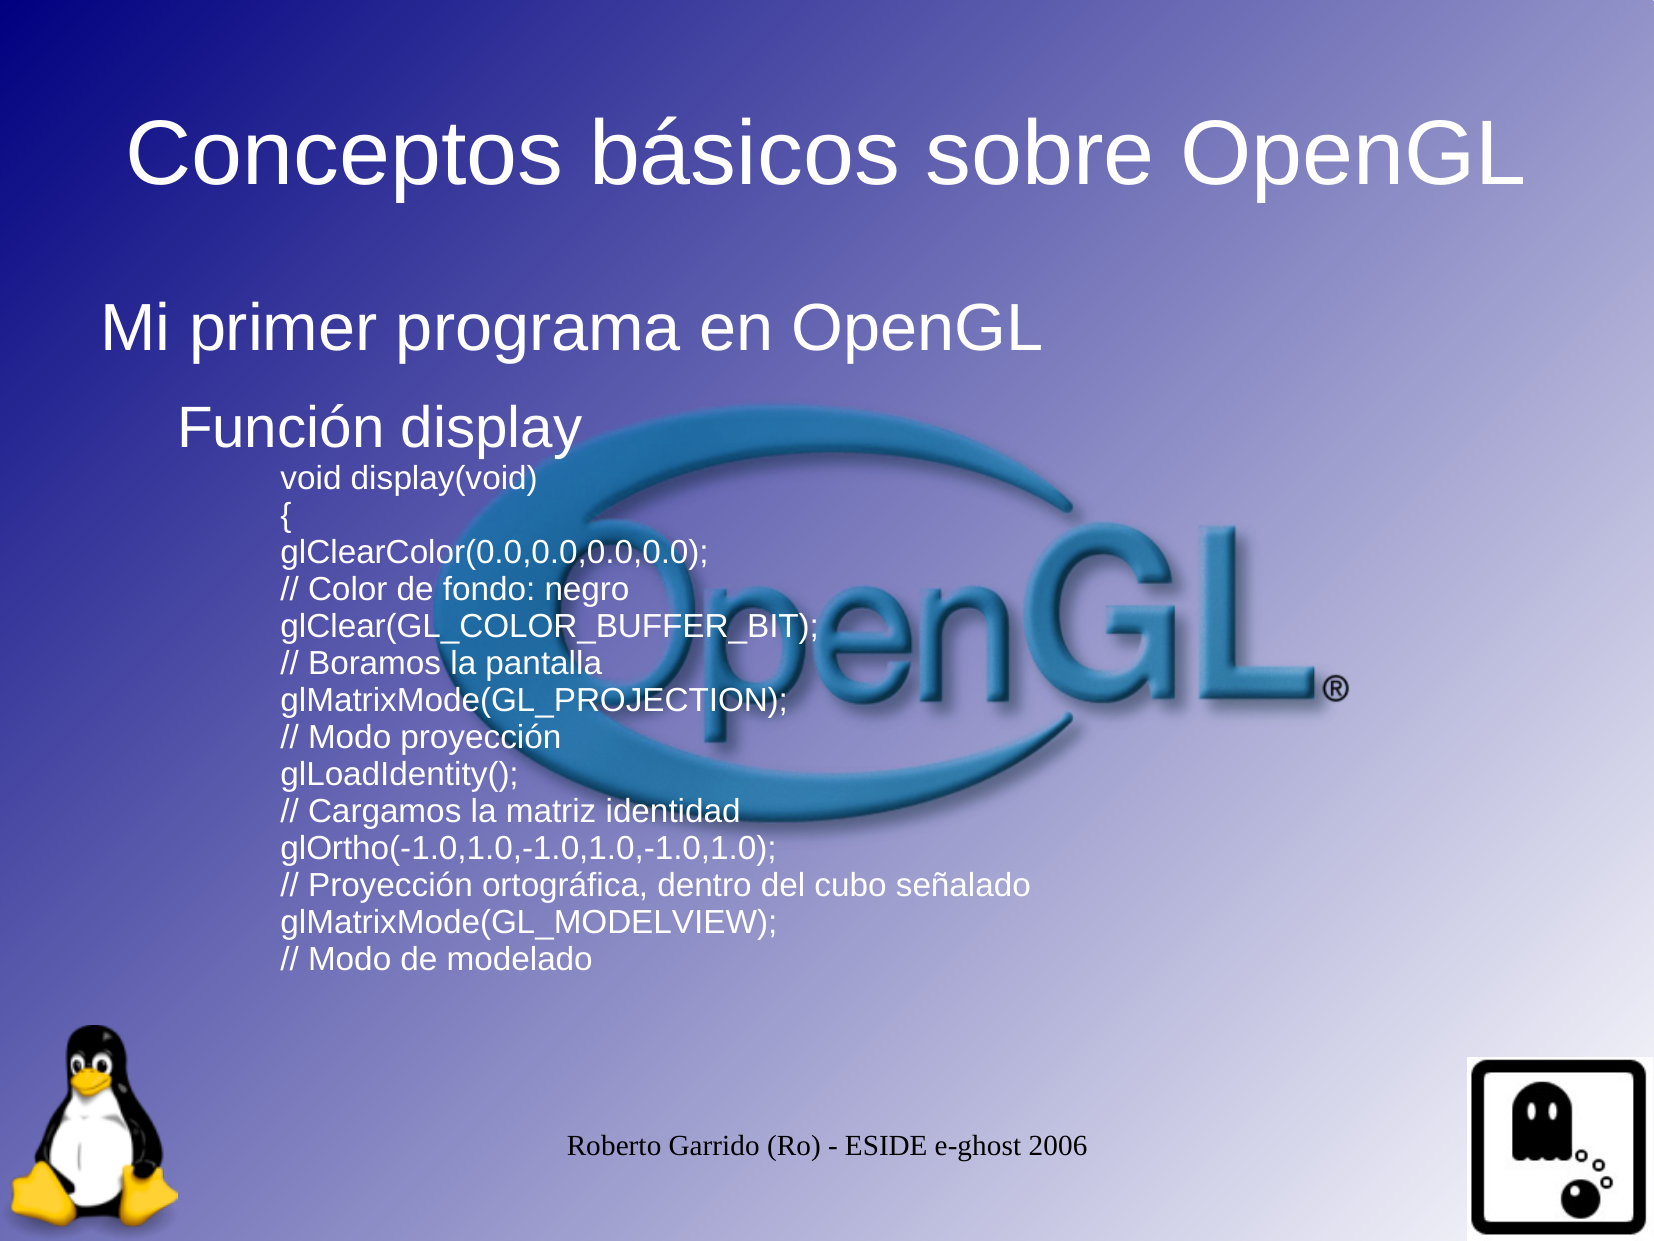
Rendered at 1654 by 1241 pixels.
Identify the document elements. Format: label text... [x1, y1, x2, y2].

title Conceptos básicos sobre OpenGL [82, 49, 1571, 257]
text_box void display(void) { glClearColor(0.0,0.0,0.0,0.0); // Color de fondo: negro glClear(GL_COLOR_BUFFER_BIT); // Boramos la pantalla glMatrixMode(GL_PROJECTION); // Modo proyección glLoadIdentity(); // Cargamos la matriz identidad glOrtho(-1.0,1.0,-1.0,1.0,-1.0,1.0); // Proyección ortográfica, dentro del cubo señalado glMatrixMode(GL_MODELVIEW); // Modo de modelado [265, 451, 1654, 1027]
picture [0, 1025, 178, 1241]
list Mi primer programa en OpenGL Función display [82, 290, 1571, 1109]
picture [1467, 1057, 1654, 1241]
